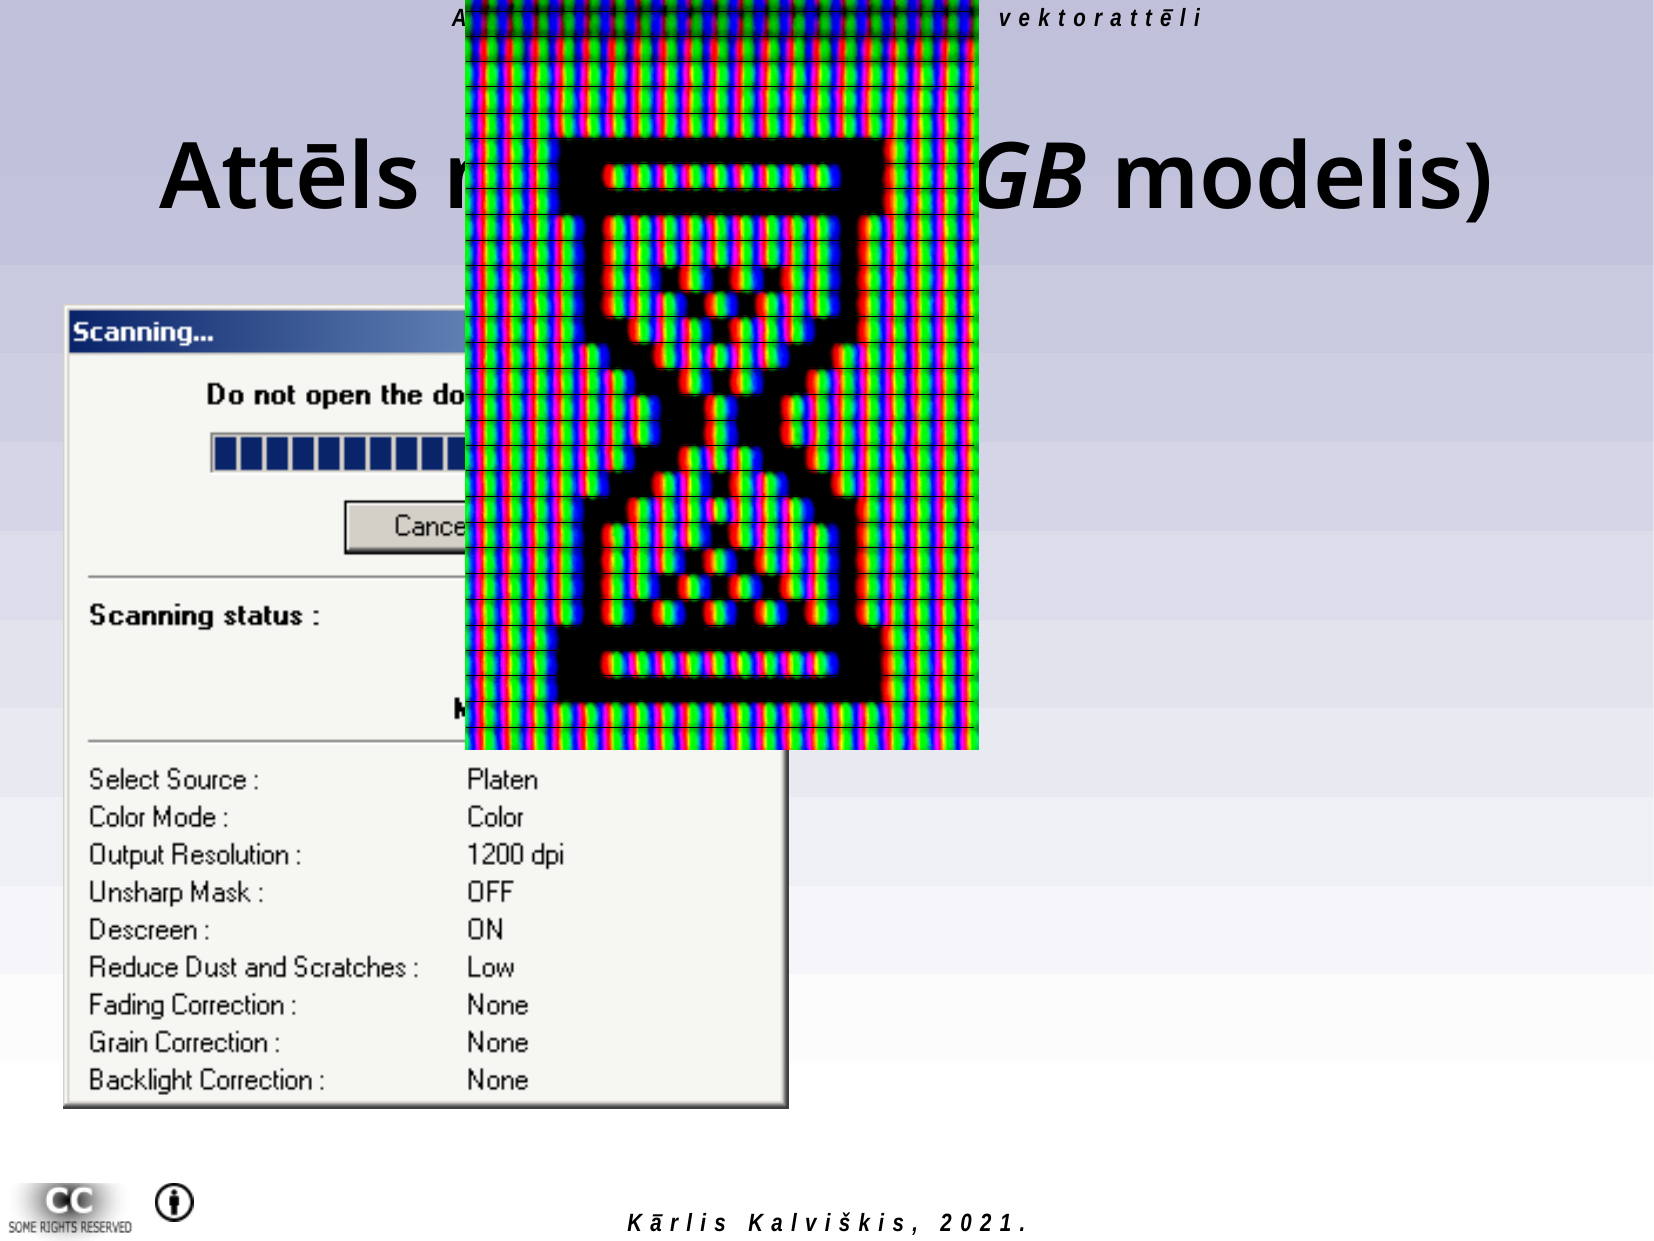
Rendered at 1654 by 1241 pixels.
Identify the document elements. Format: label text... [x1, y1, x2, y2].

picture [0, 0, 1654, 1241]
title Attēls monitorā (RGB modelis) [29, 49, 465, 296]
title Attēls monitorā (RGB modelis) [979, 49, 1625, 296]
